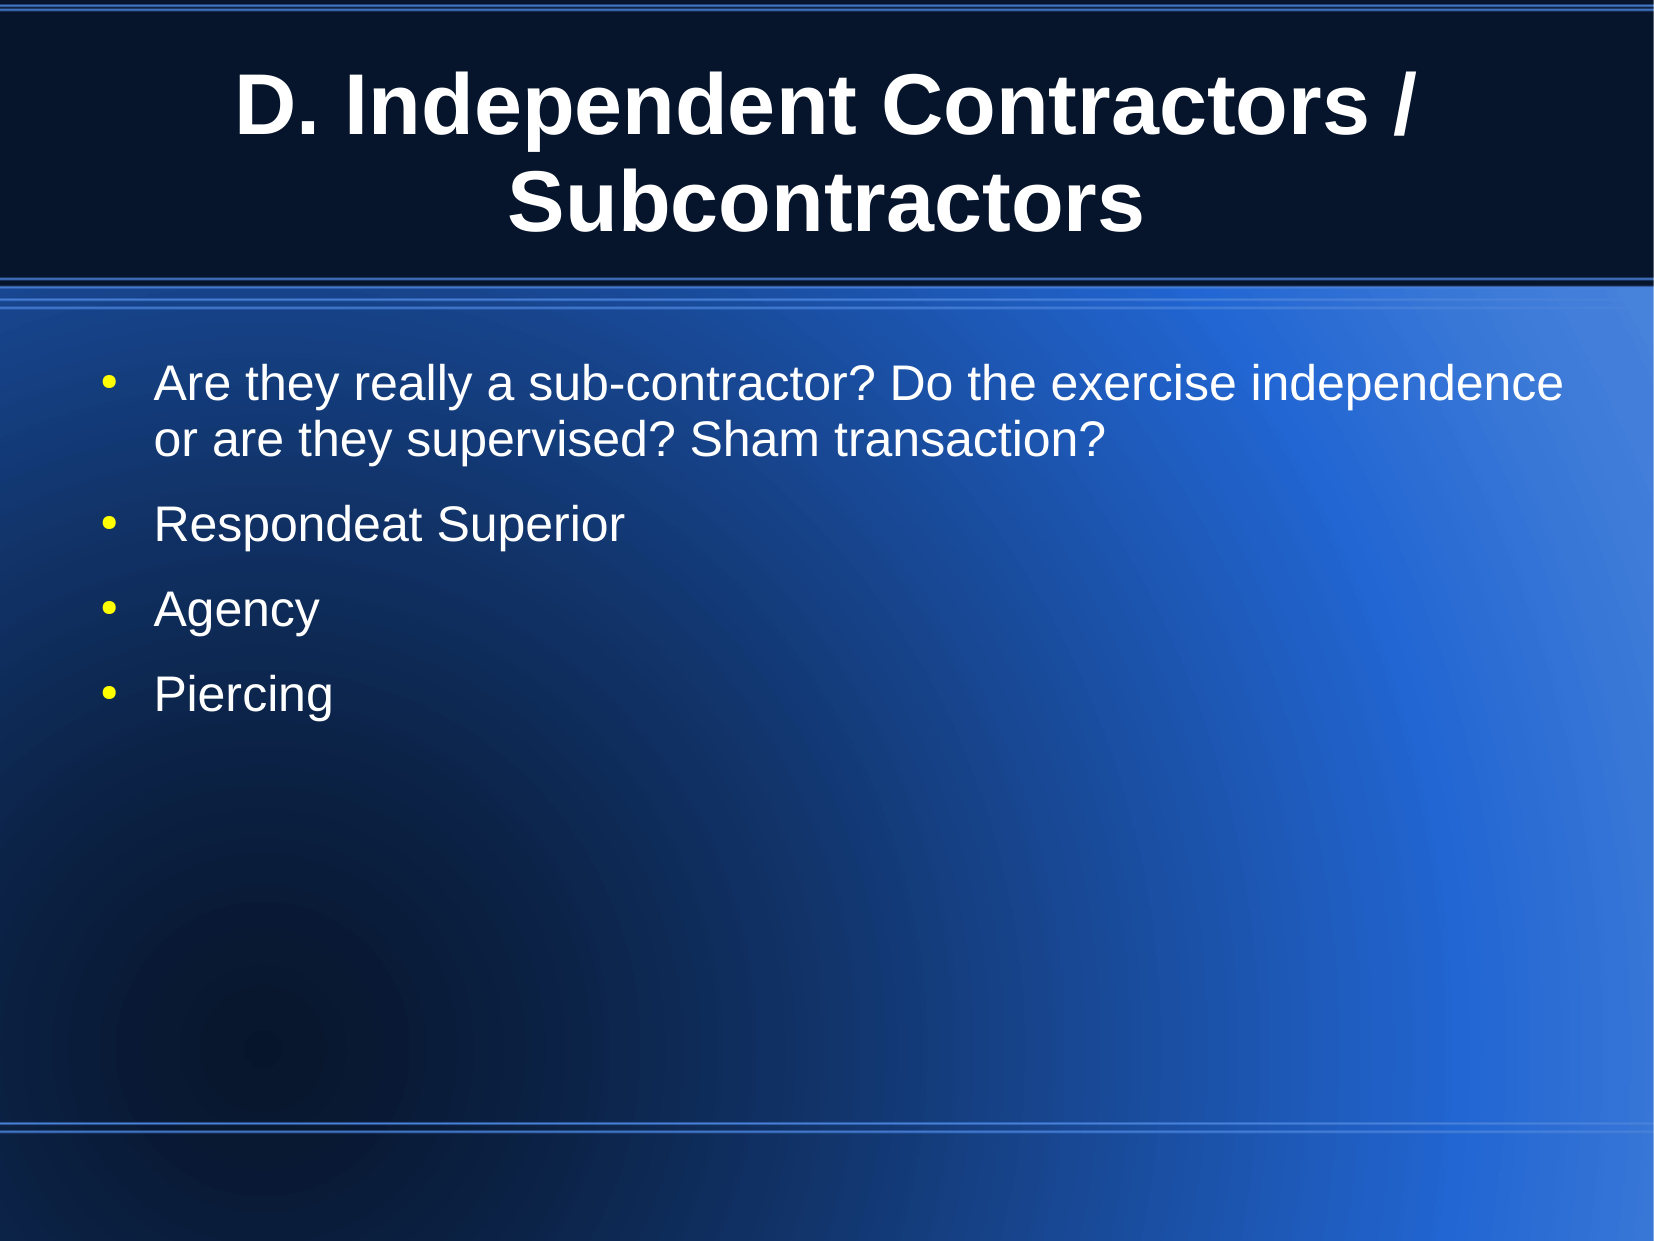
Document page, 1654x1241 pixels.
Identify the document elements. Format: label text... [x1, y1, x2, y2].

picture [0, 0, 1654, 1241]
list Are they really a sub-contractor? Do the exercise independence or are they supervised? Sham transaction? Respondeat Superior Agency Piercing [82, 355, 1571, 1058]
title D. Independent Contractors / Subcontractors [82, 49, 1571, 257]
